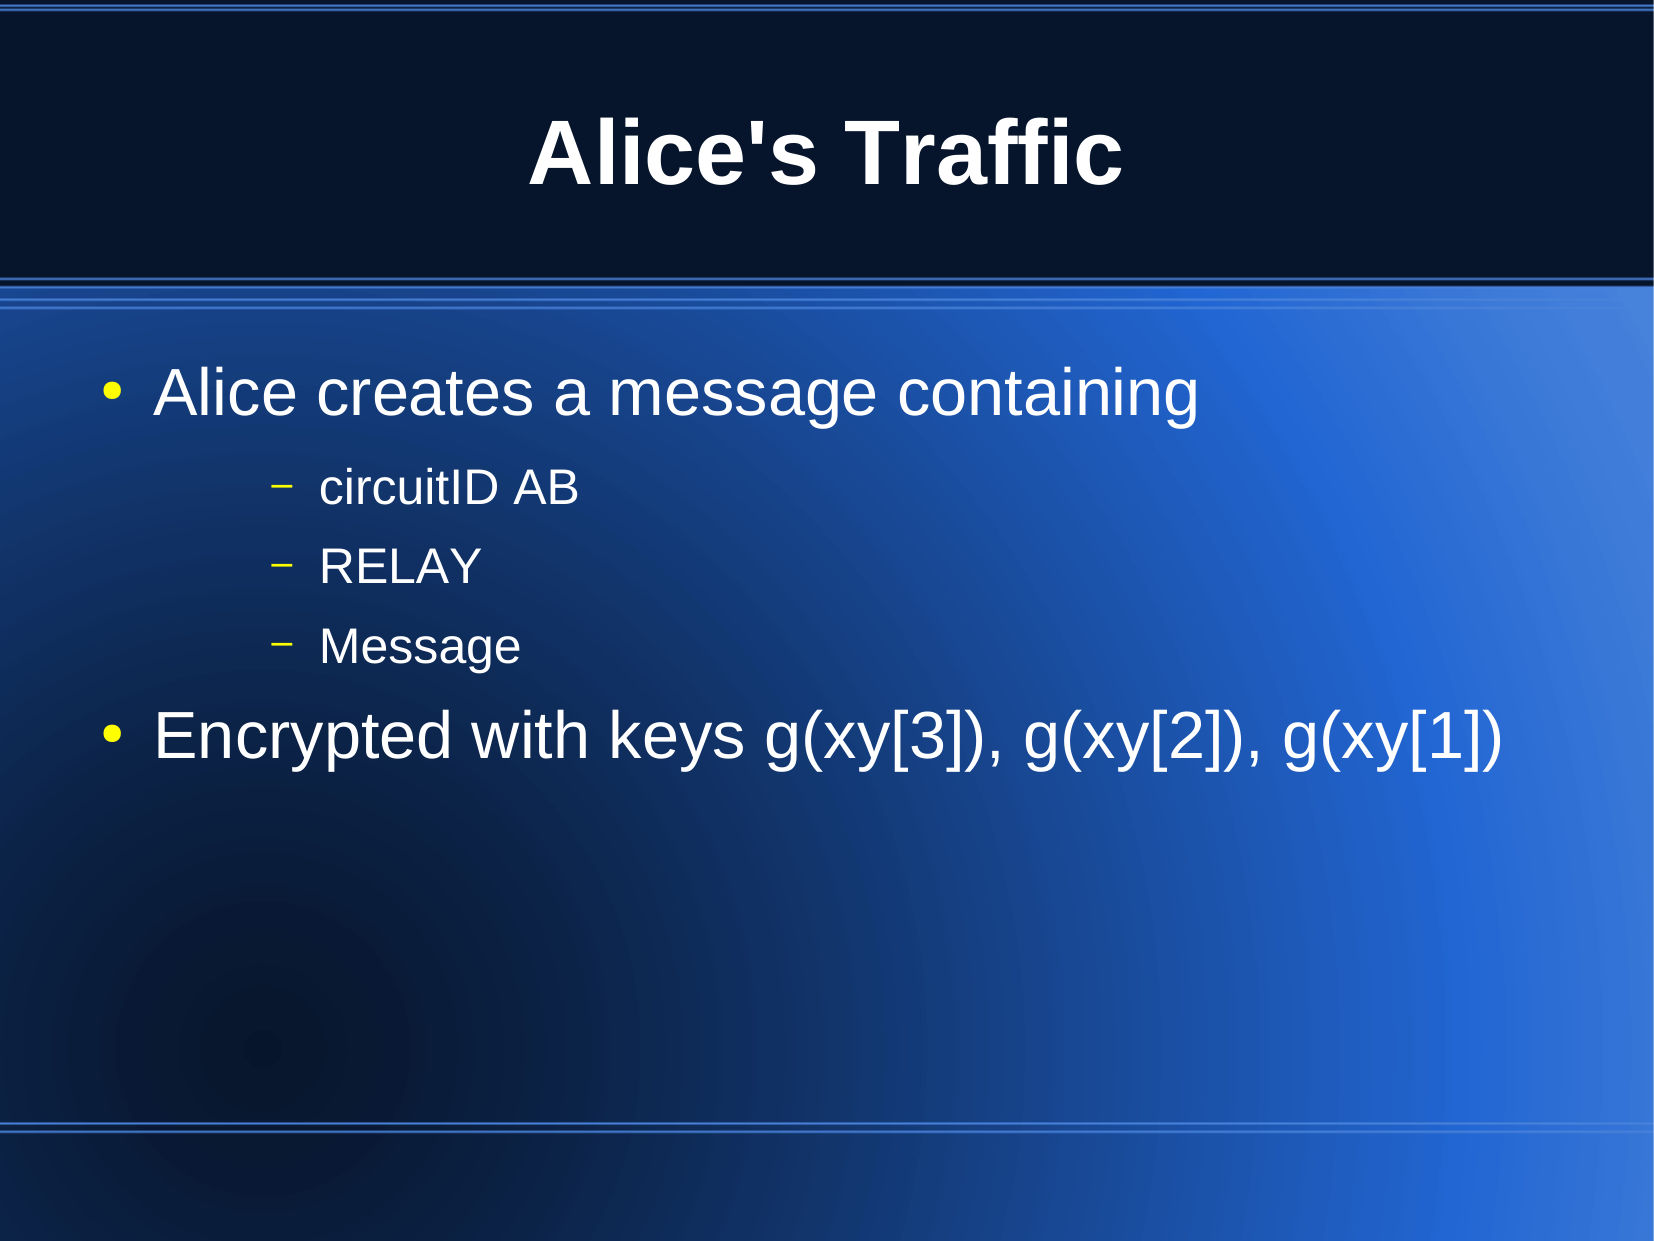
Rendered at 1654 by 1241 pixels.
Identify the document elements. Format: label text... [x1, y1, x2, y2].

list Alice creates a message containing circuitID AB RELAY Message Encrypted with keys g(xy[3]), g(xy[2]), g(xy[1]) [82, 355, 1571, 1043]
title Alice's Traffic [82, 49, 1571, 257]
picture [0, 0, 1654, 1241]
